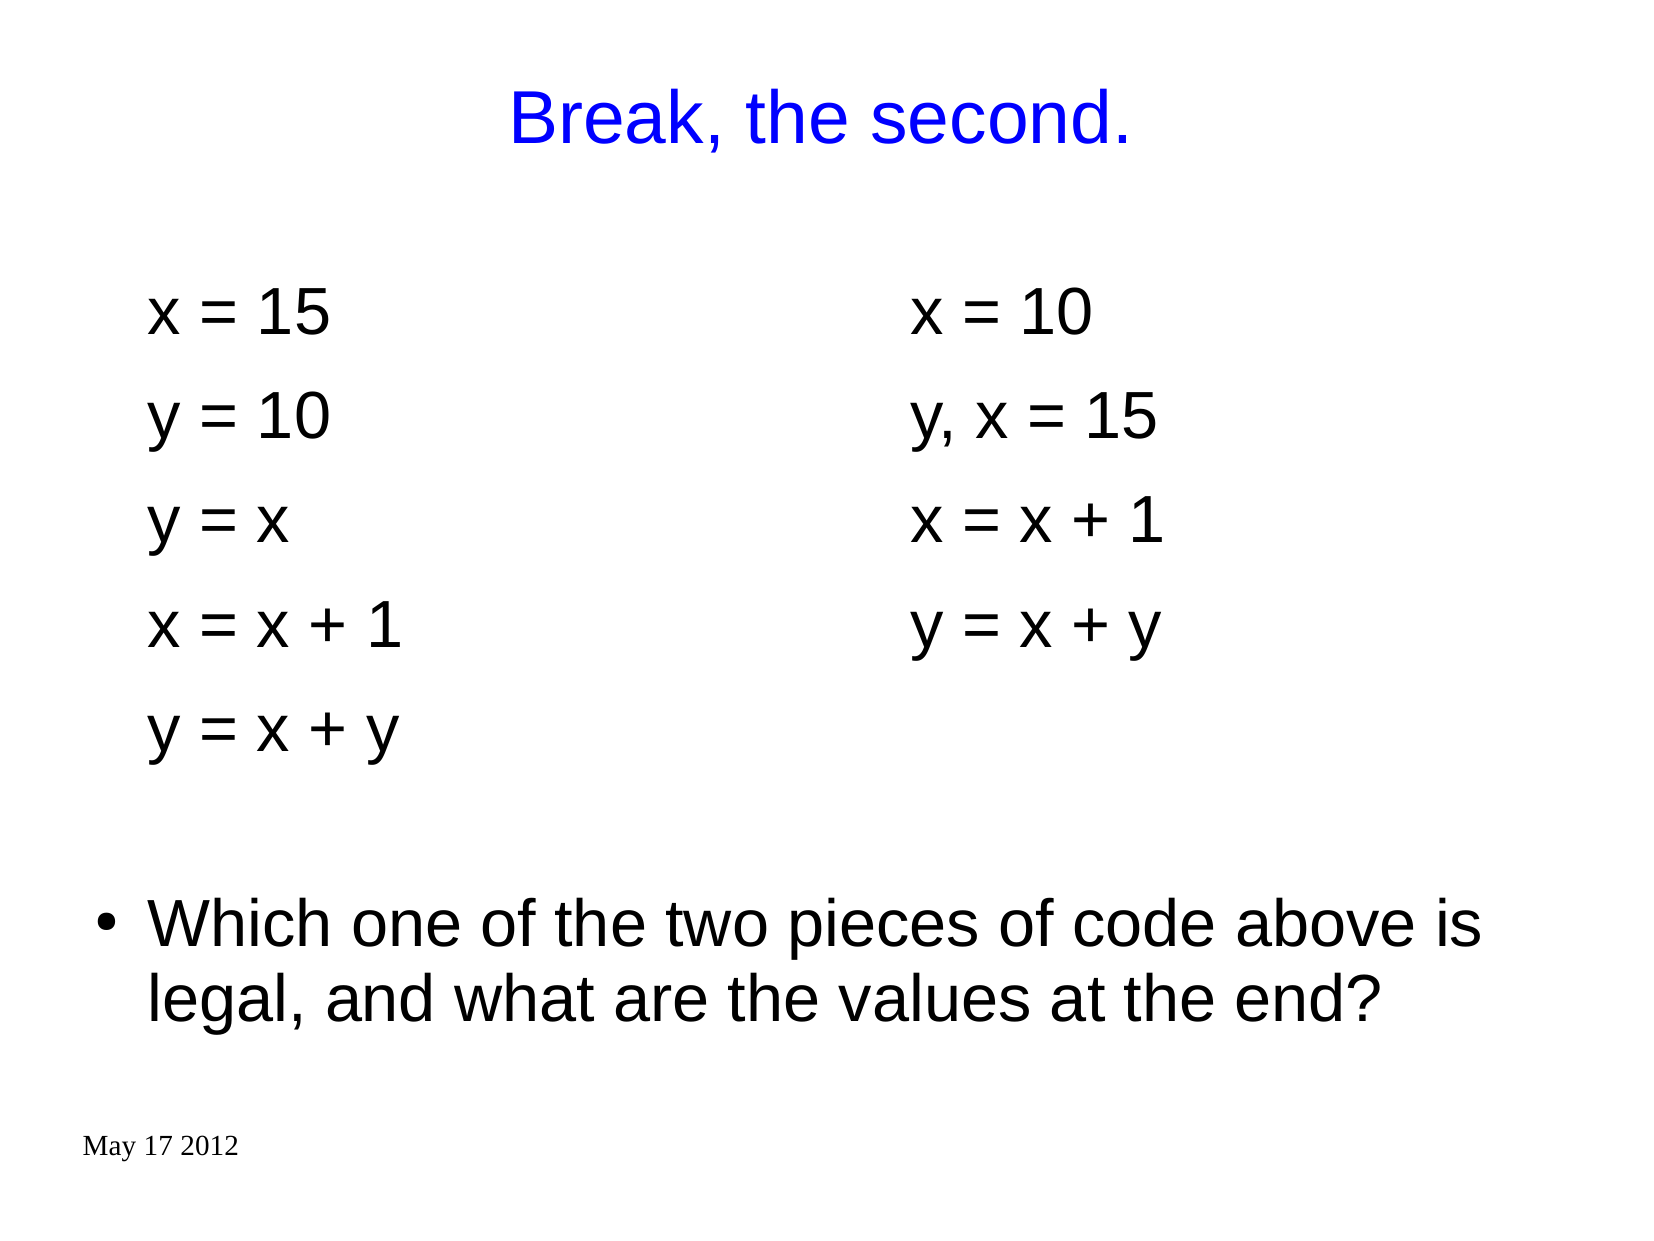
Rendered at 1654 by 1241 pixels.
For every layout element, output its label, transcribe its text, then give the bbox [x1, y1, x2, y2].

list Which one of the two pieces of code above is legal, and what are the values at the end? [76, 885, 1565, 1092]
list x = 15 y = 10 y = x x = x + 1 y = x + y [76, 274, 803, 765]
title Break, the second. [76, 58, 1565, 178]
list x = 10 y, x = 15 x = x + 1 y = x + y [839, 274, 1566, 665]
